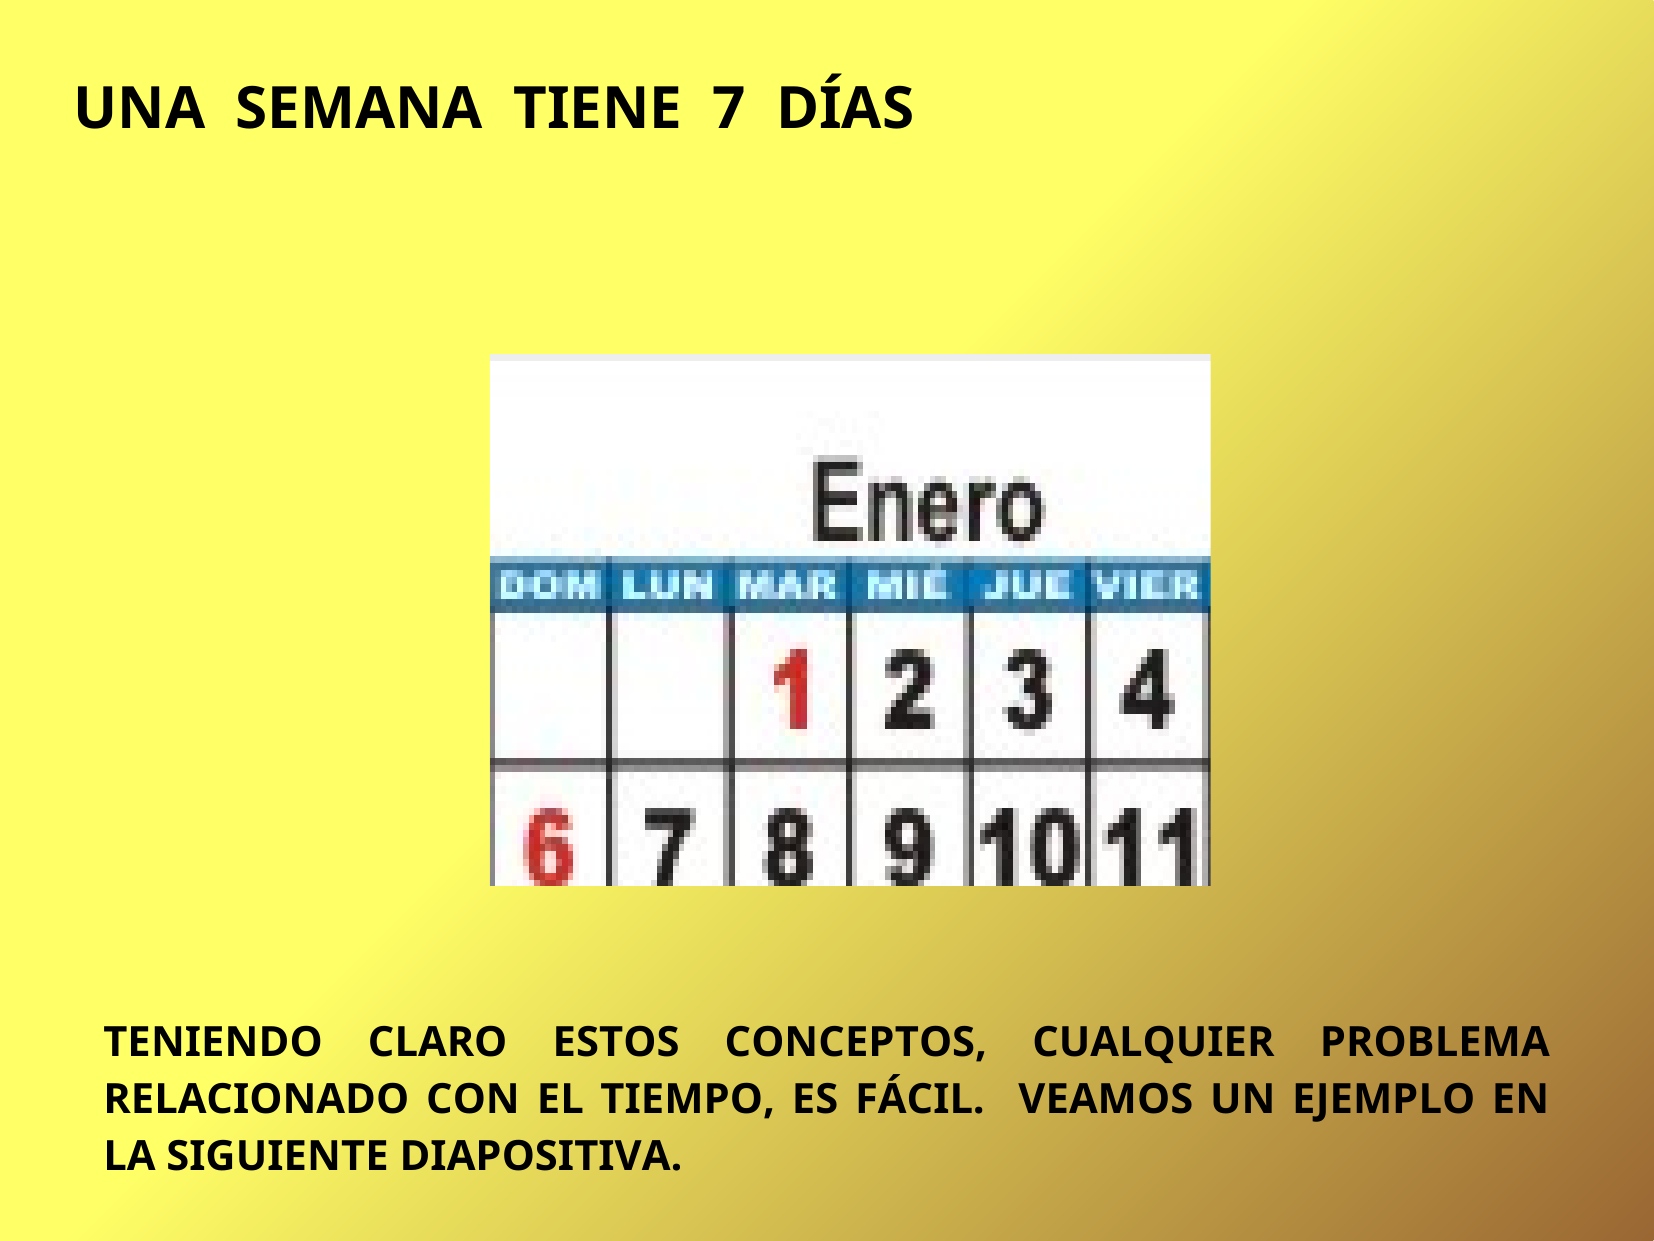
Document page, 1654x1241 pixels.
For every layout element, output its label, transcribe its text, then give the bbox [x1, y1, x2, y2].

picture [489, 354, 1211, 886]
text_box UNA SEMANA TIENE 7 DÍAS [59, 59, 1625, 156]
text_box TENIENDO CLARO ESTOS CONCEPTOS, CUALQUIER PROBLEMA RELACIONADO CON EL TIEMPO, ES FÁCIL. VEAMOS UN EJEMPLO EN LA SIGUIENTE DIAPOSITIVA. [88, 1003, 1565, 1196]
